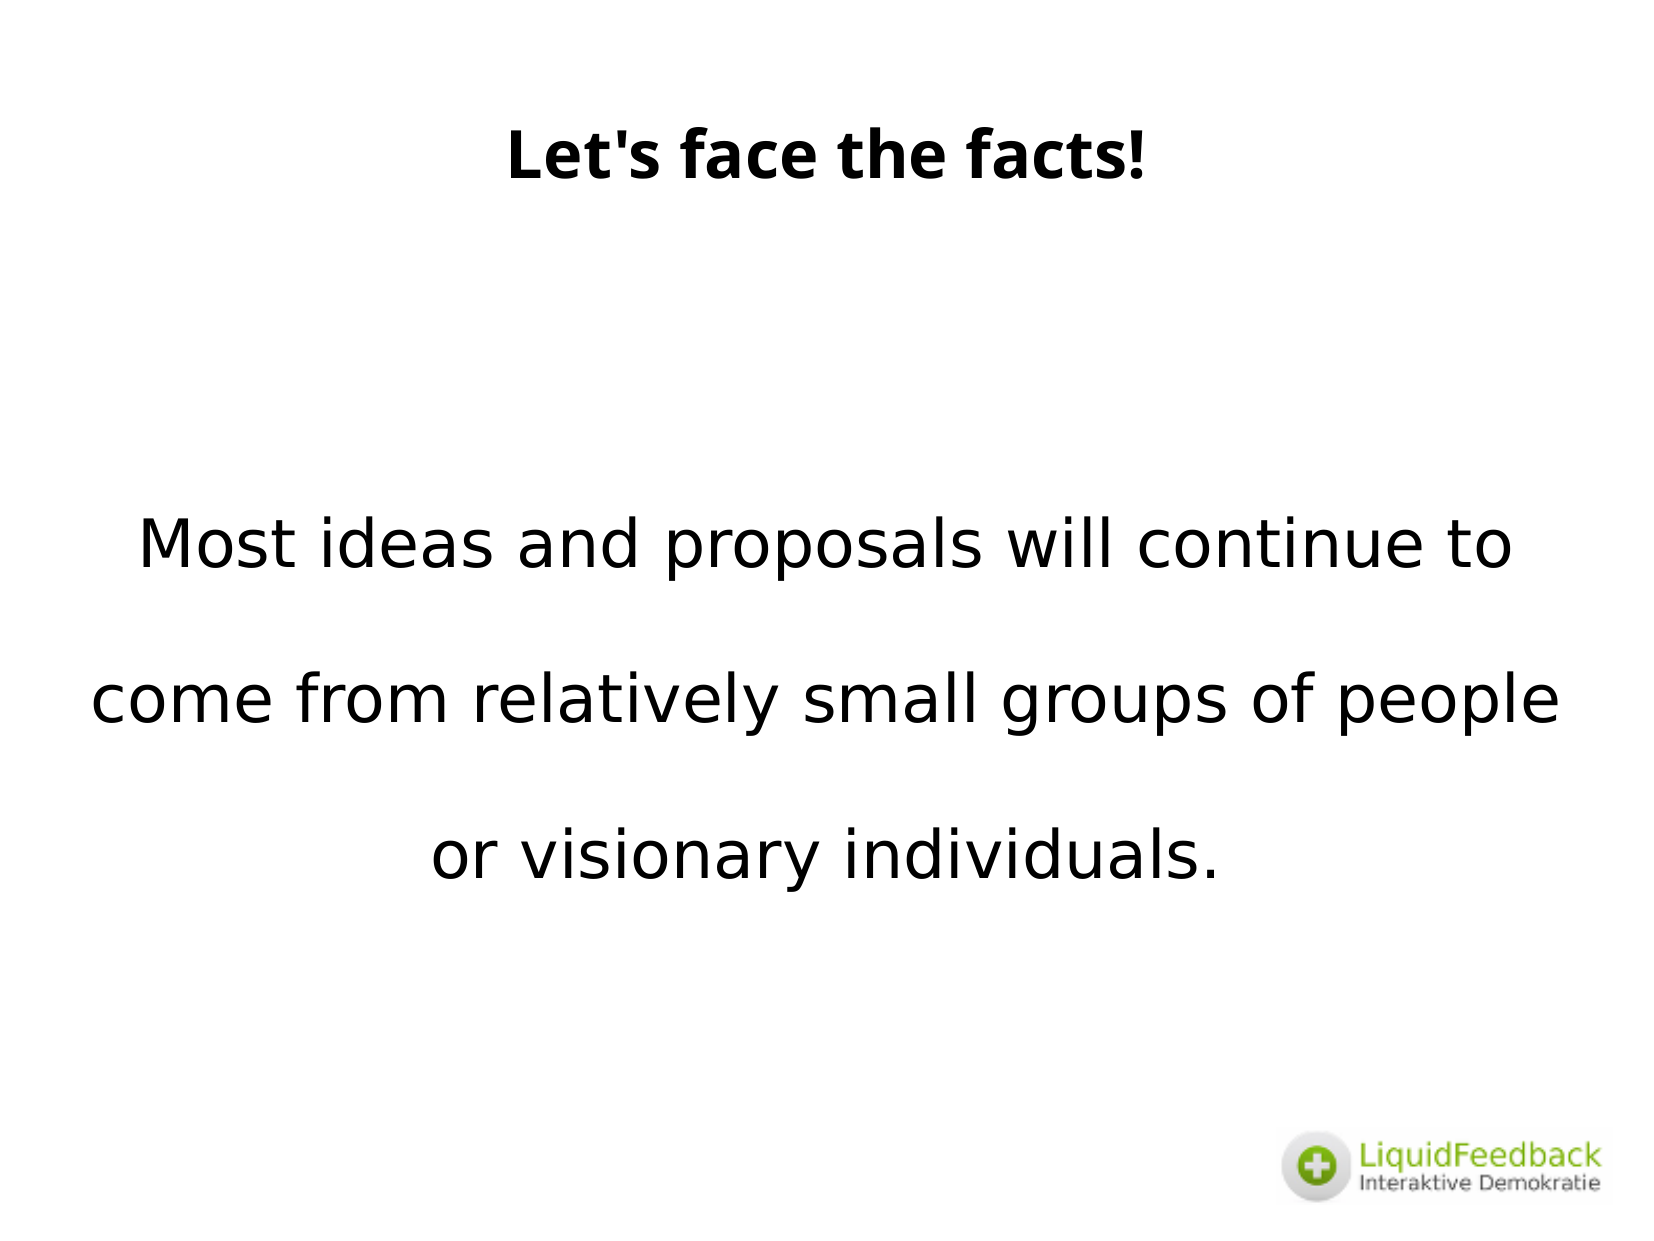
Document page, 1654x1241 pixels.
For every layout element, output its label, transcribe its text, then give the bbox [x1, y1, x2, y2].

picture [1276, 1127, 1613, 1205]
subtitle Most ideas and proposals will continue to come from relatively small groups of people or visionary individuals. [82, 290, 1571, 1109]
title Let's face the facts! [82, 56, 1571, 250]
